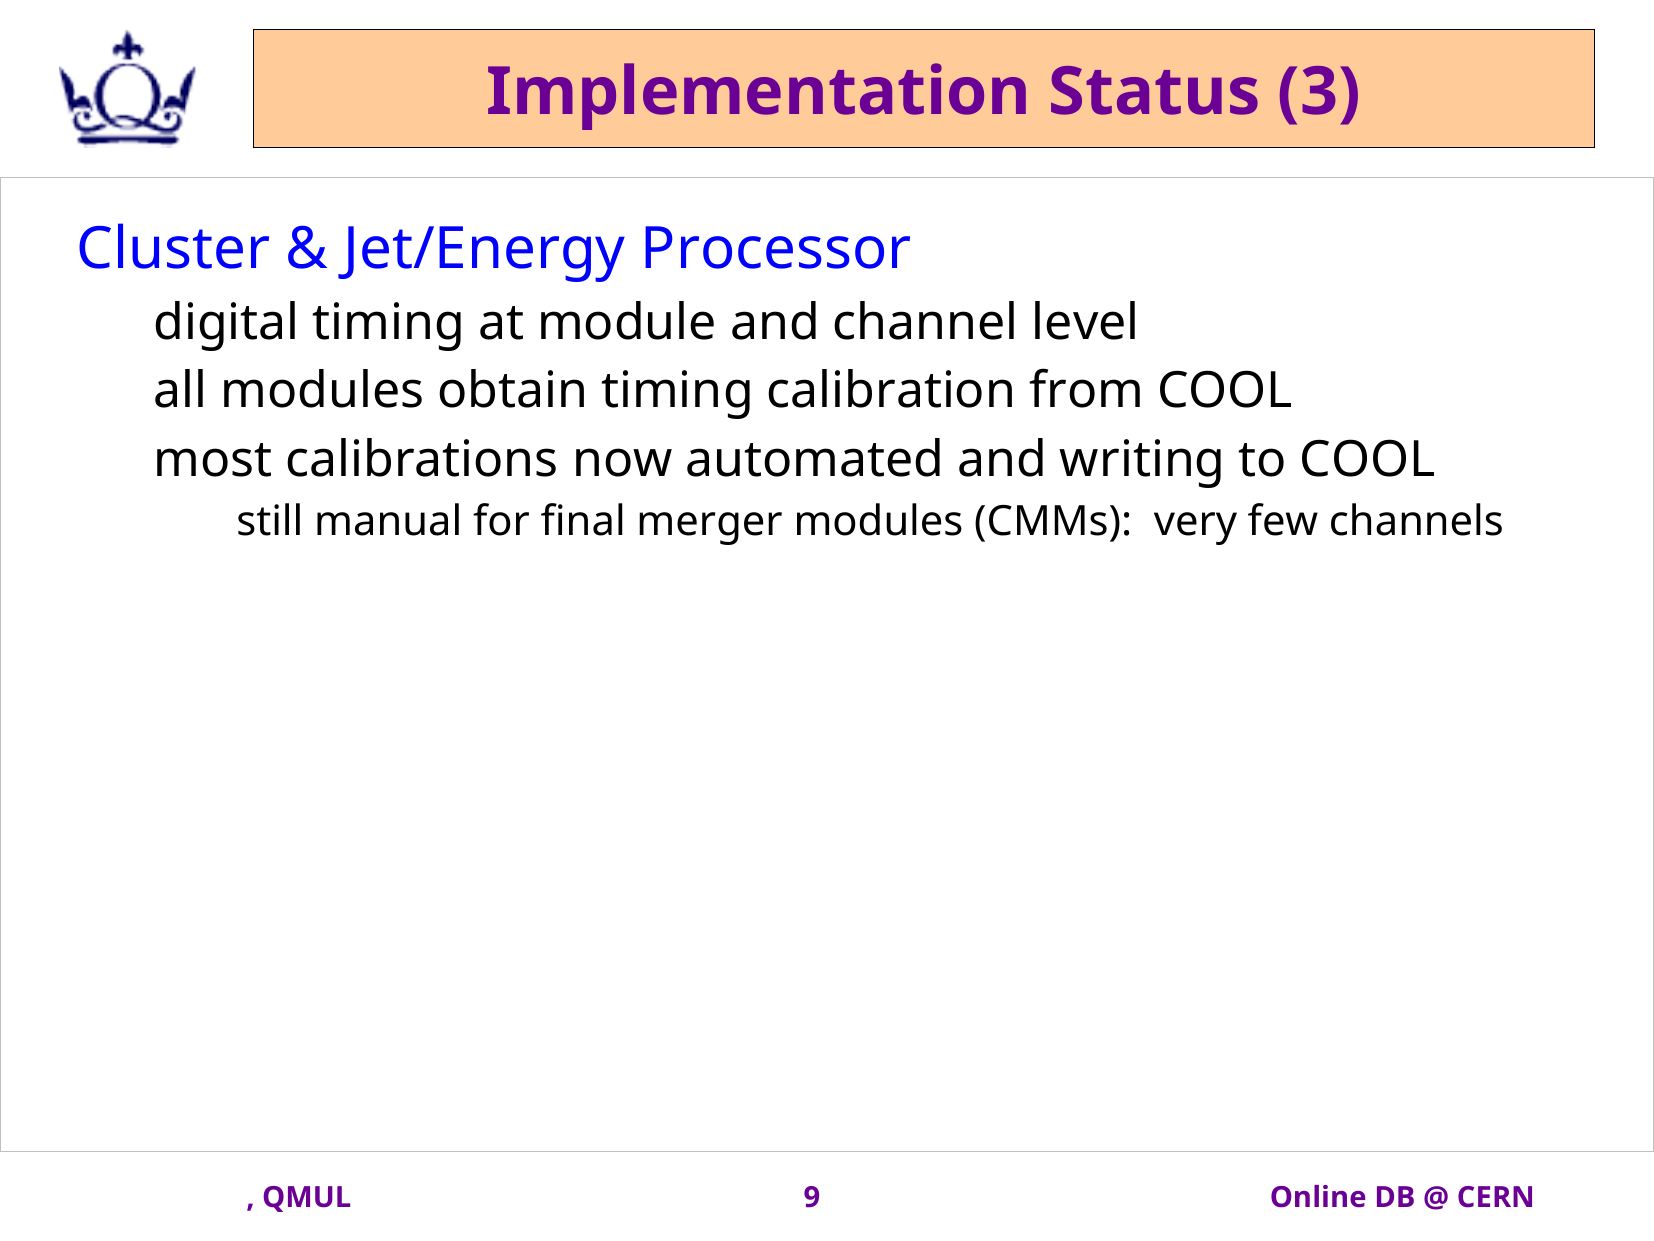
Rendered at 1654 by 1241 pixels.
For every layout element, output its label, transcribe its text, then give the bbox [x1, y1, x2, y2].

list Cluster & Jet/Energy Processor digital timing at module and channel level all modules obtain timing calibration from COOL most calibrations now automated and writing to COOL still manual for final merger modules (CMMs): very few channels [59, 206, 1603, 1127]
picture [59, 29, 200, 148]
title Implementation Status (3) [253, 29, 1595, 148]
